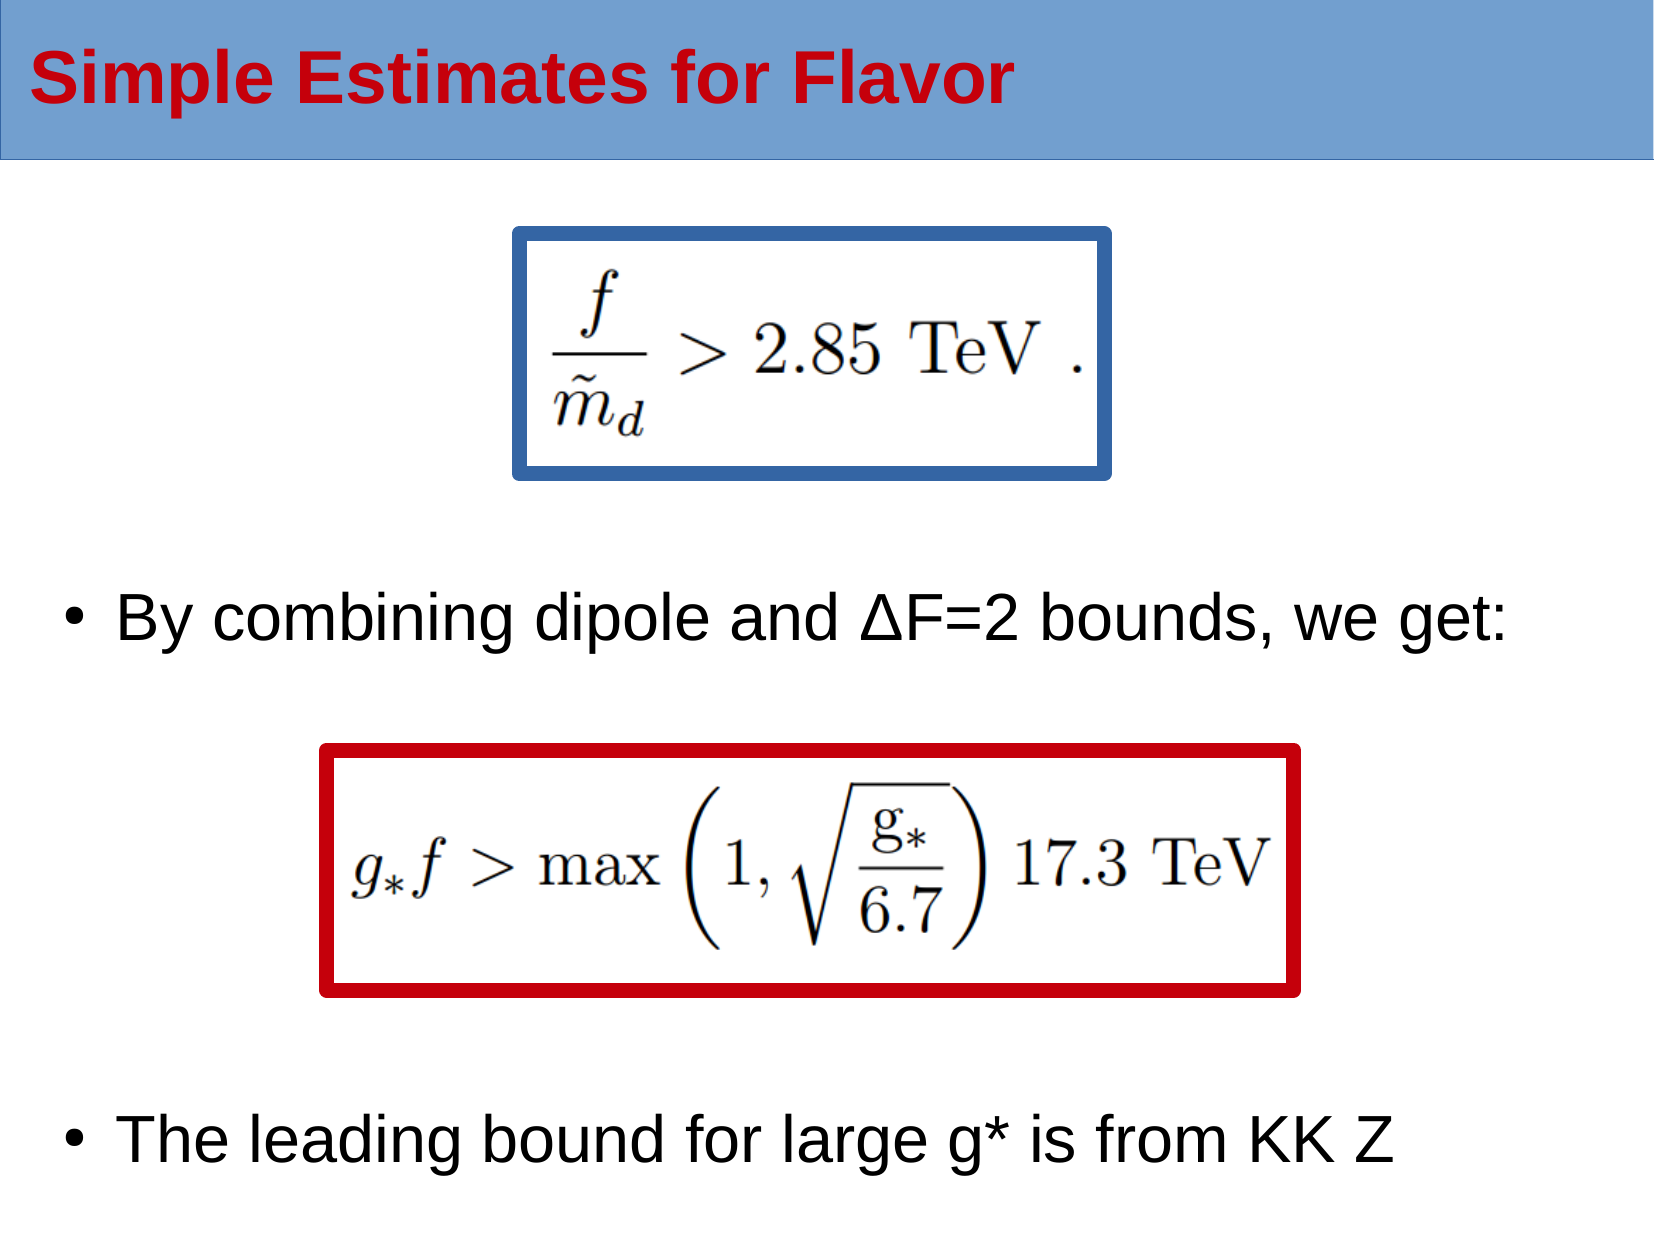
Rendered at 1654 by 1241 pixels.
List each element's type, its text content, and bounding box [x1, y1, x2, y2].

picture [334, 758, 1282, 967]
list By combining dipole and ΔF=2 bounds, we get: The leading bound for large g* is from KK Z [45, 163, 1591, 1064]
title Simple Estimates for Flavor [0, 13, 1501, 141]
picture [531, 252, 1096, 450]
text_box [0, 0, 1654, 160]
